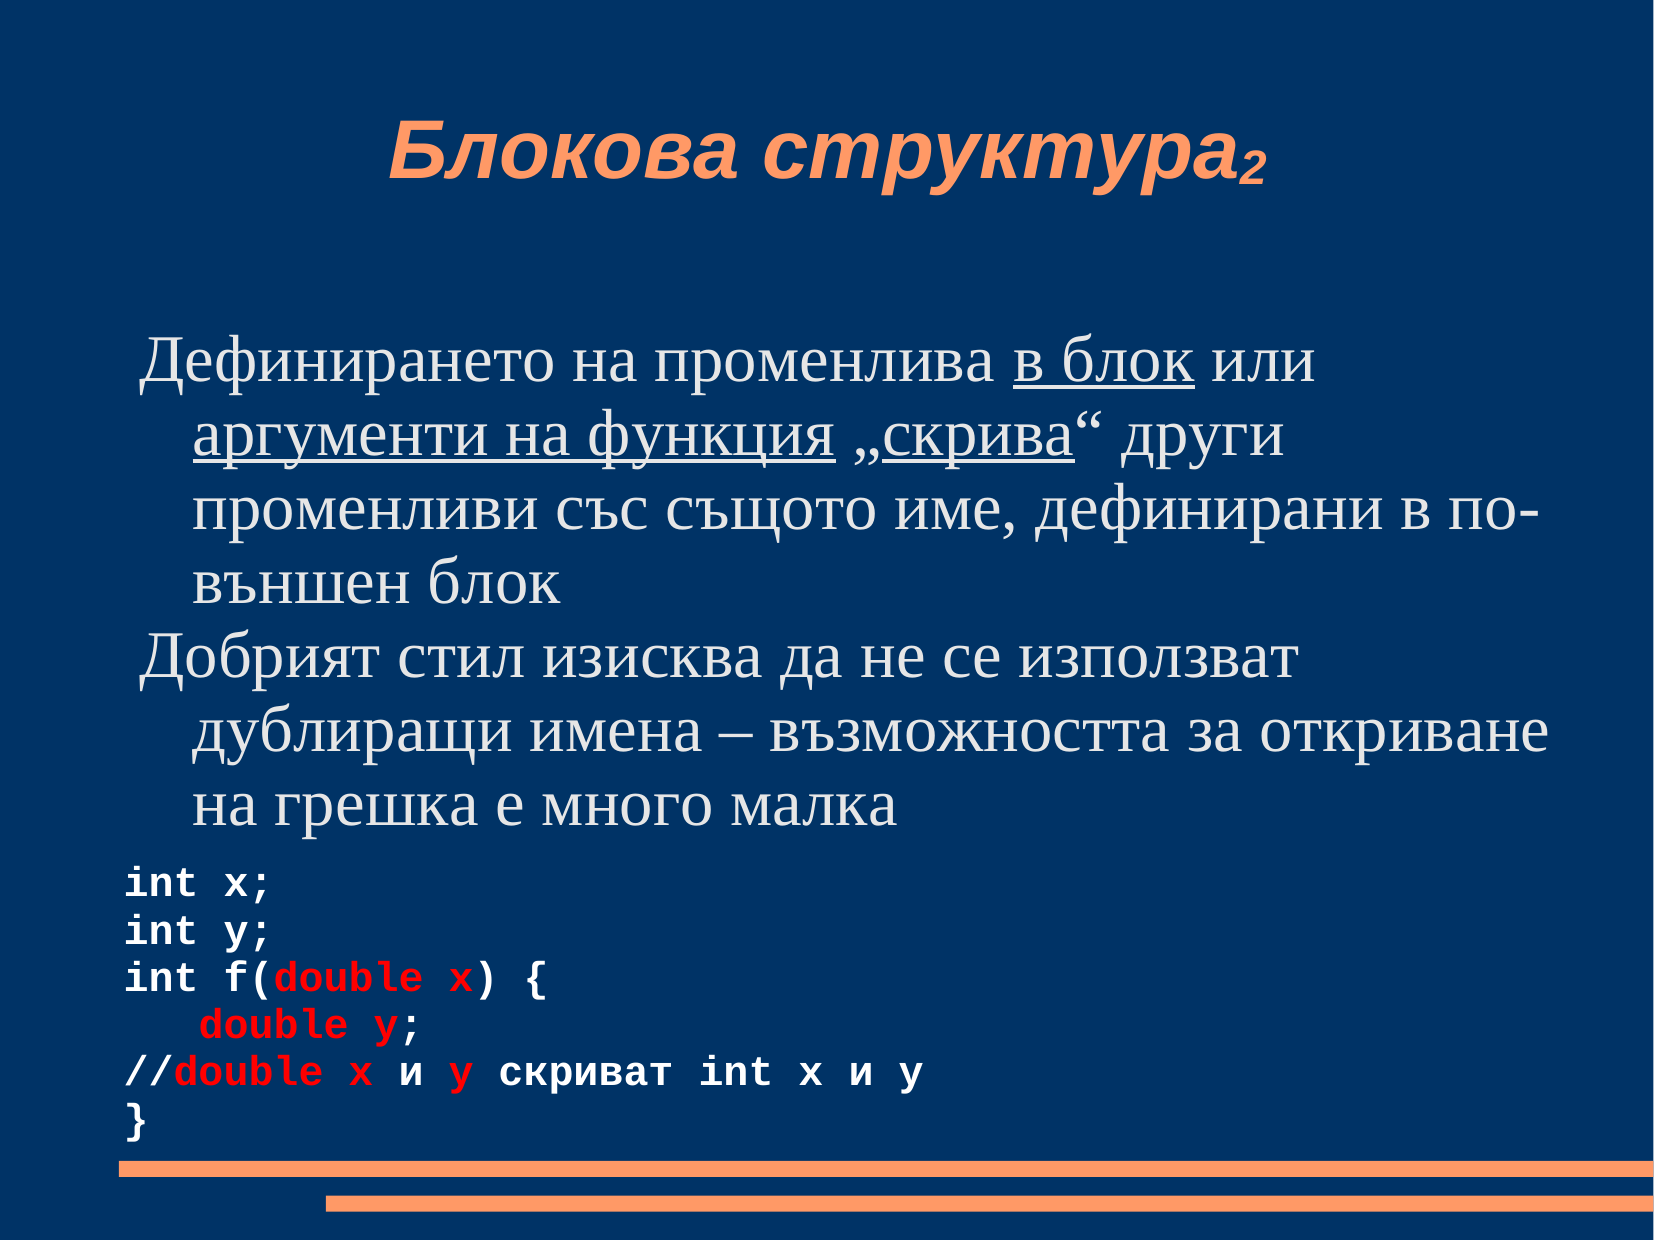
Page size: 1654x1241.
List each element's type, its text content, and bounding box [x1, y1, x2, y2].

list Дефинирането на променлива в блок или аргументи на функция „скрива“ други променливи със същото име, дефинирани в по-външен блок Добрият стил изисква да не се използват дублиращи имена – възможността за откриване на грешка е много малка [121, 322, 1561, 854]
text_box int x; int y; int f(double x) { double y; //double x и y скриват int x и y } [108, 854, 1642, 1157]
title Блокова структура2 [121, 46, 1534, 254]
